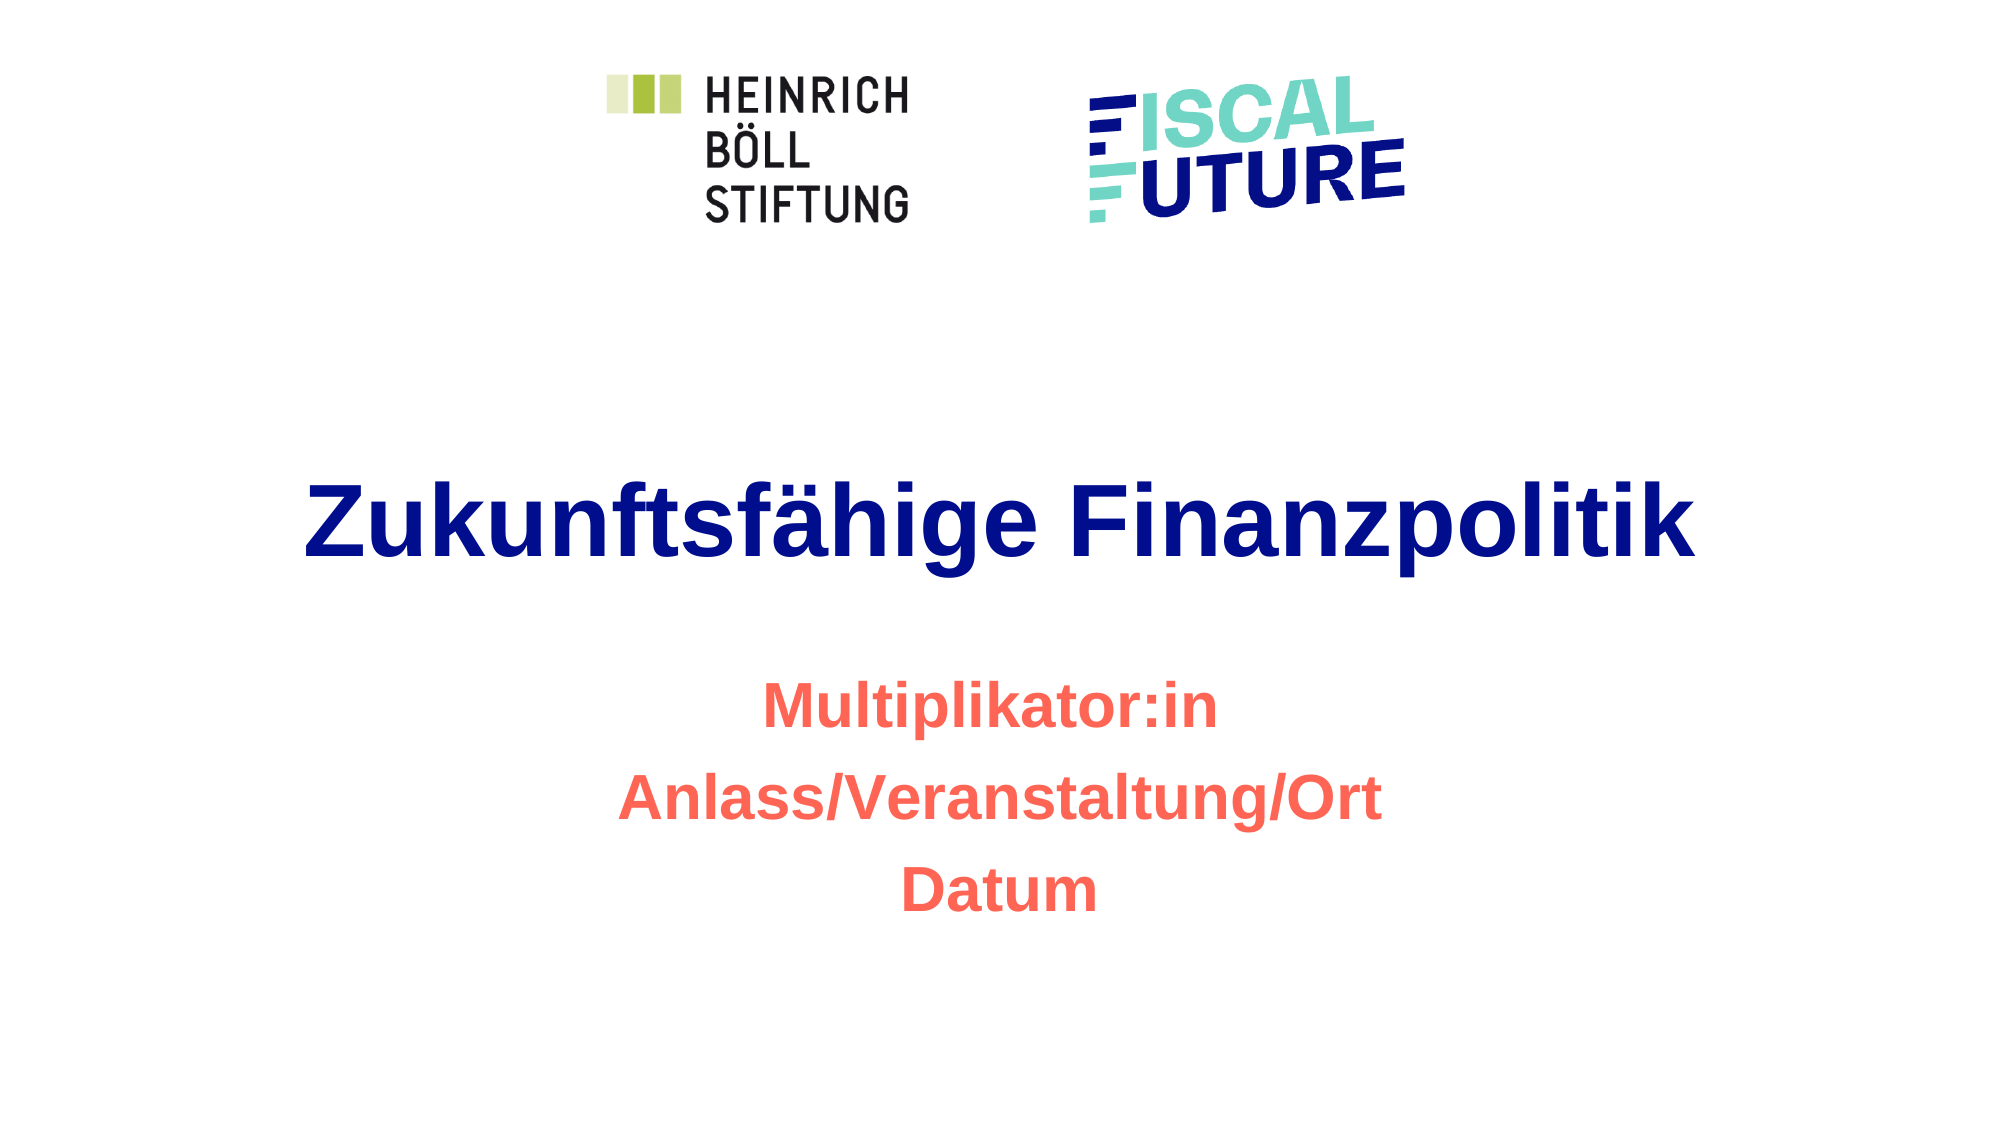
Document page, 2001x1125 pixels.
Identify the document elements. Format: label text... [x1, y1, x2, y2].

text_box [0, 0, 2000, 309]
picture [575, 61, 1426, 267]
text_box Multiplikator:in Anlass/Veranstaltung/Ort Datum [0, 648, 2000, 1021]
text_box Zukunftsfähige Finanzpolitik [0, 429, 2000, 554]
